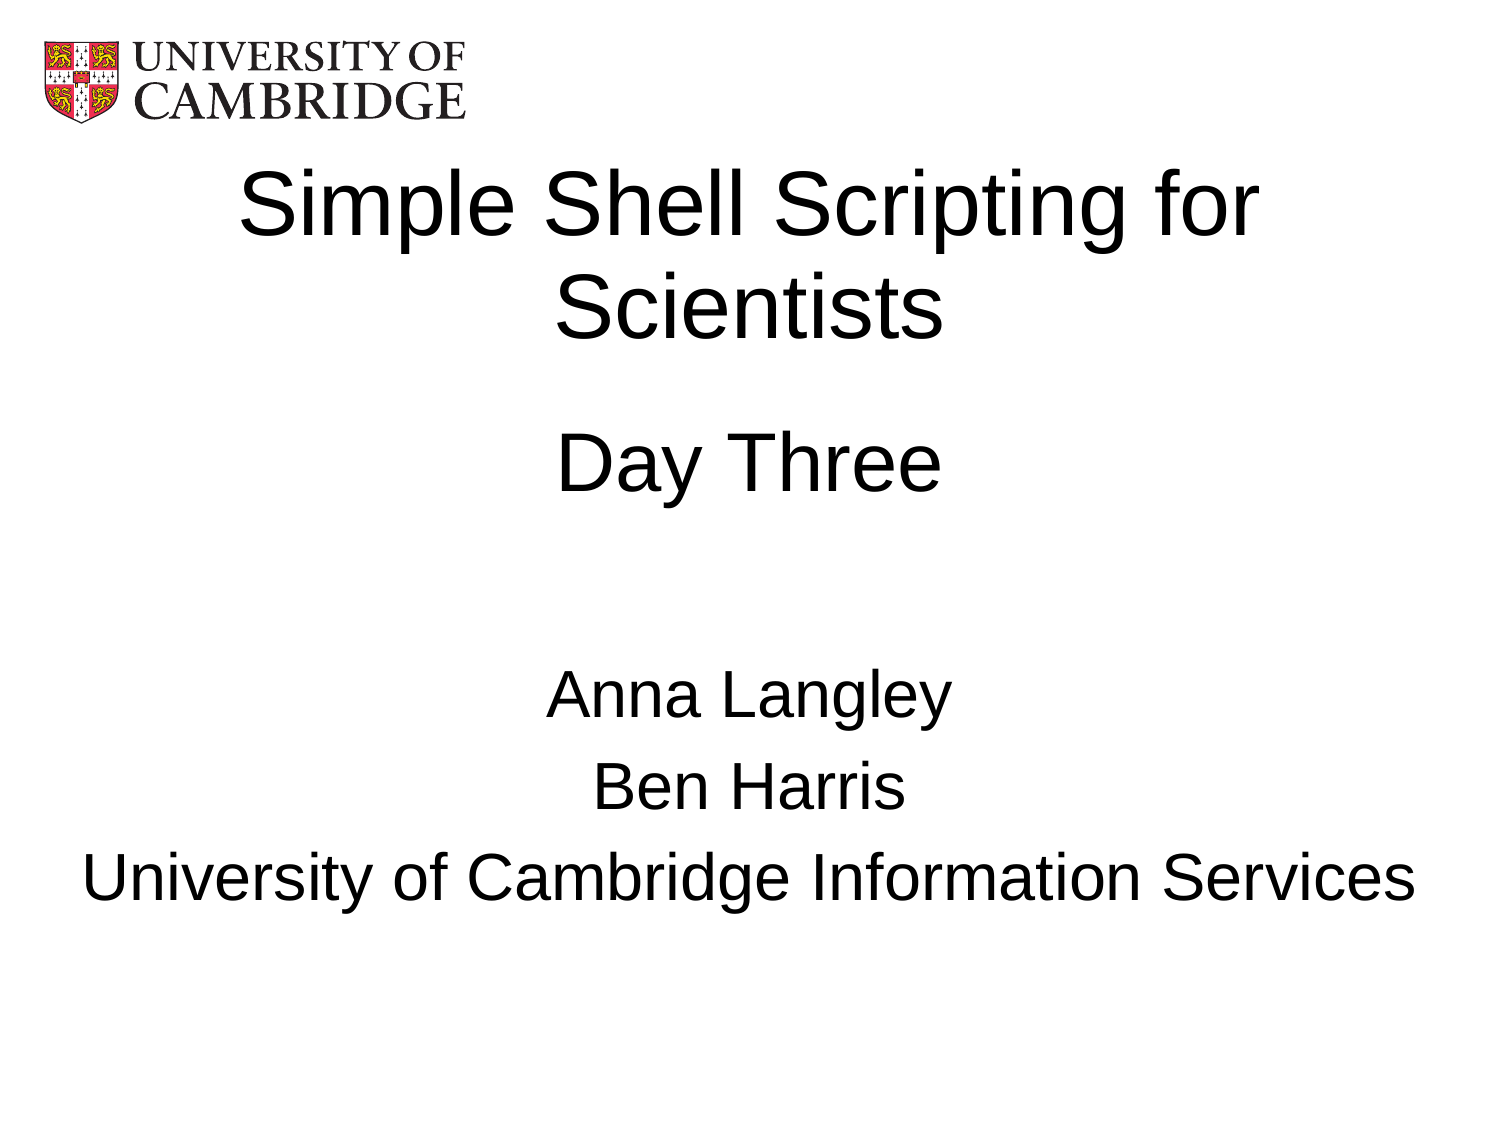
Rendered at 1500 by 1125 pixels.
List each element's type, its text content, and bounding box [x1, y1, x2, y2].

title Simple Shell Scripting for Scientists [193, 145, 1307, 381]
picture [44, 40, 466, 124]
text_box Day Three [493, 408, 1007, 517]
subtitle Anna Langley Ben Harris University of Cambridge Information Services [24, 649, 1475, 950]
